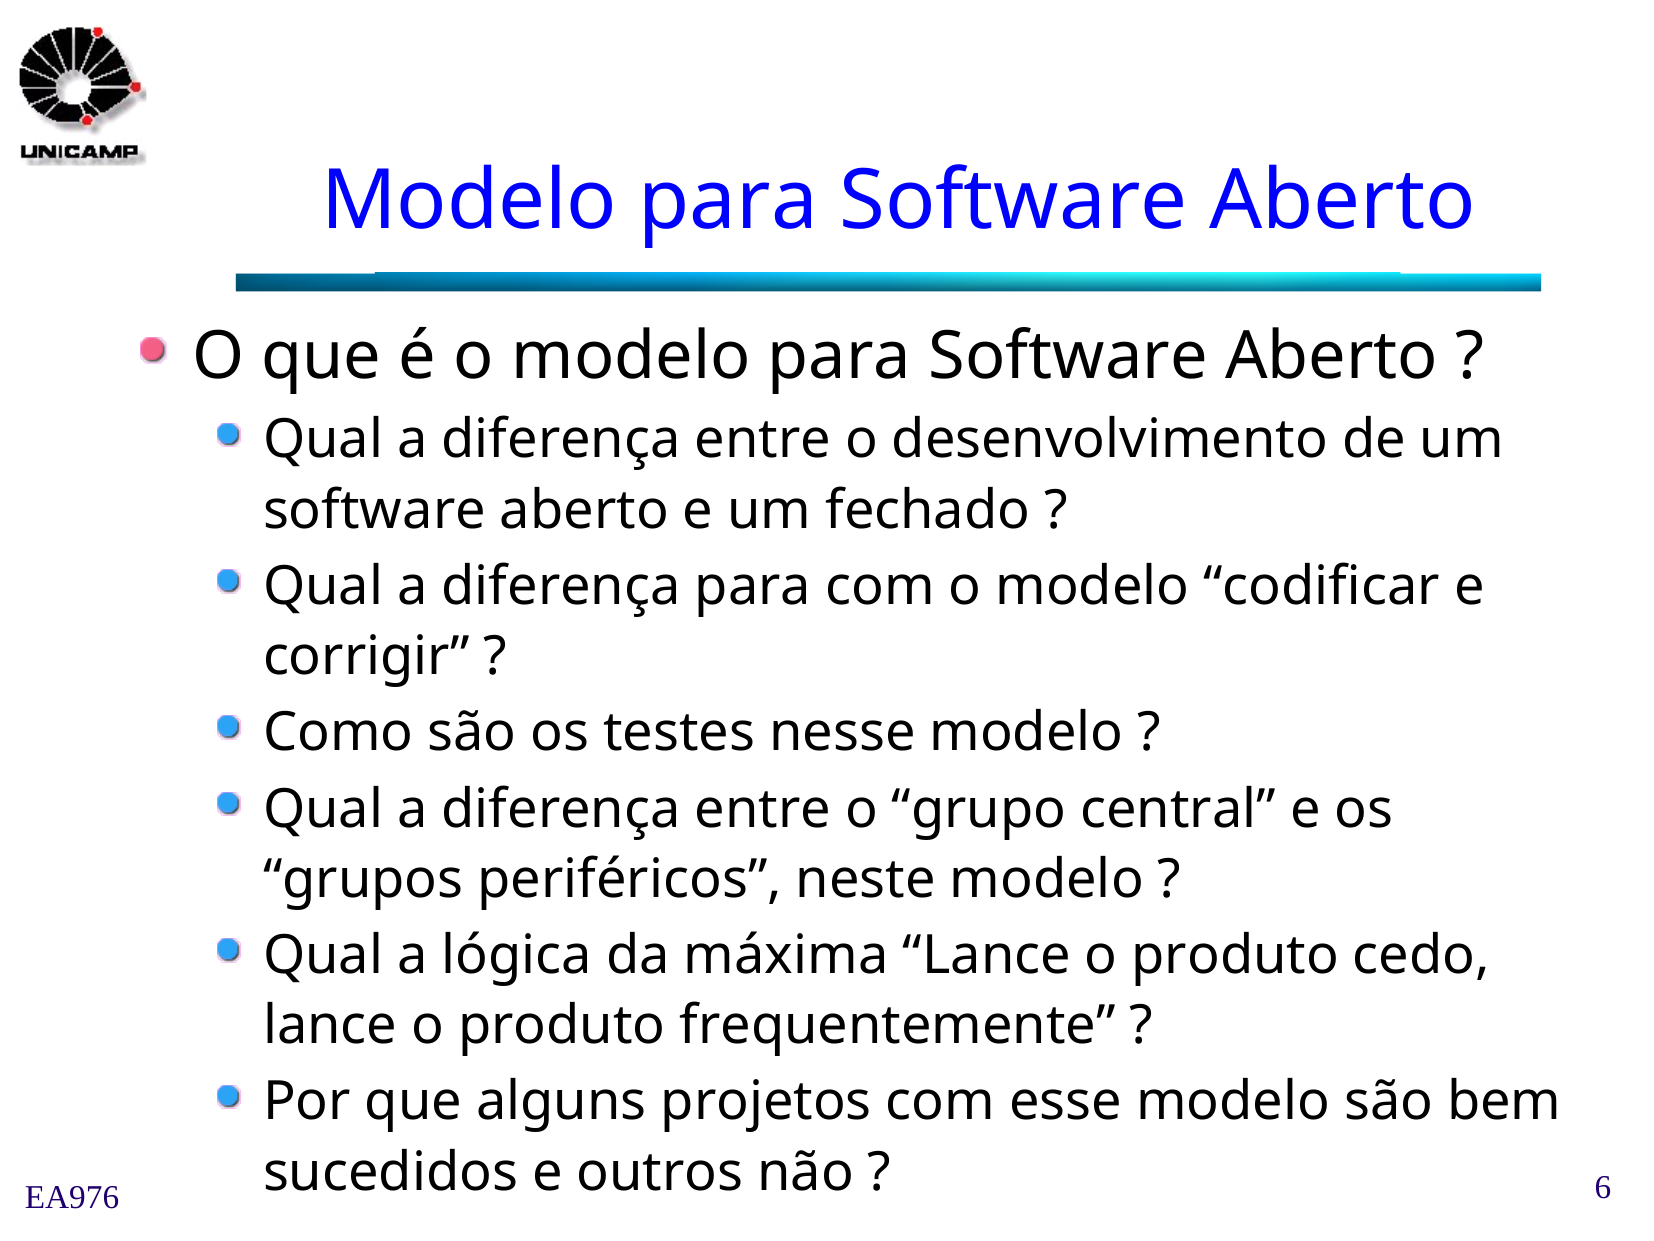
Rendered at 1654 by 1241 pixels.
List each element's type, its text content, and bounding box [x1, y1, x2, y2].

list O que é o modelo para Software Aberto ? Qual a diferença entre o desenvolvimento de um software aberto e um fechado ? Qual a diferença para com o modelo “codificar e corrigir” ? Como são os testes nesse modelo ? Qual a diferença entre o “grupo central” e os “grupos periféricos”, neste modelo ? Qual a lógica da máxima “Lance o produto cedo, lance o produto frequentemente” ? Por que alguns projetos com esse modelo são bem sucedidos e outros não ? [121, 309, 1595, 1182]
picture [125, 272, 1654, 295]
title Modelo para Software Aberto [264, 57, 1534, 250]
